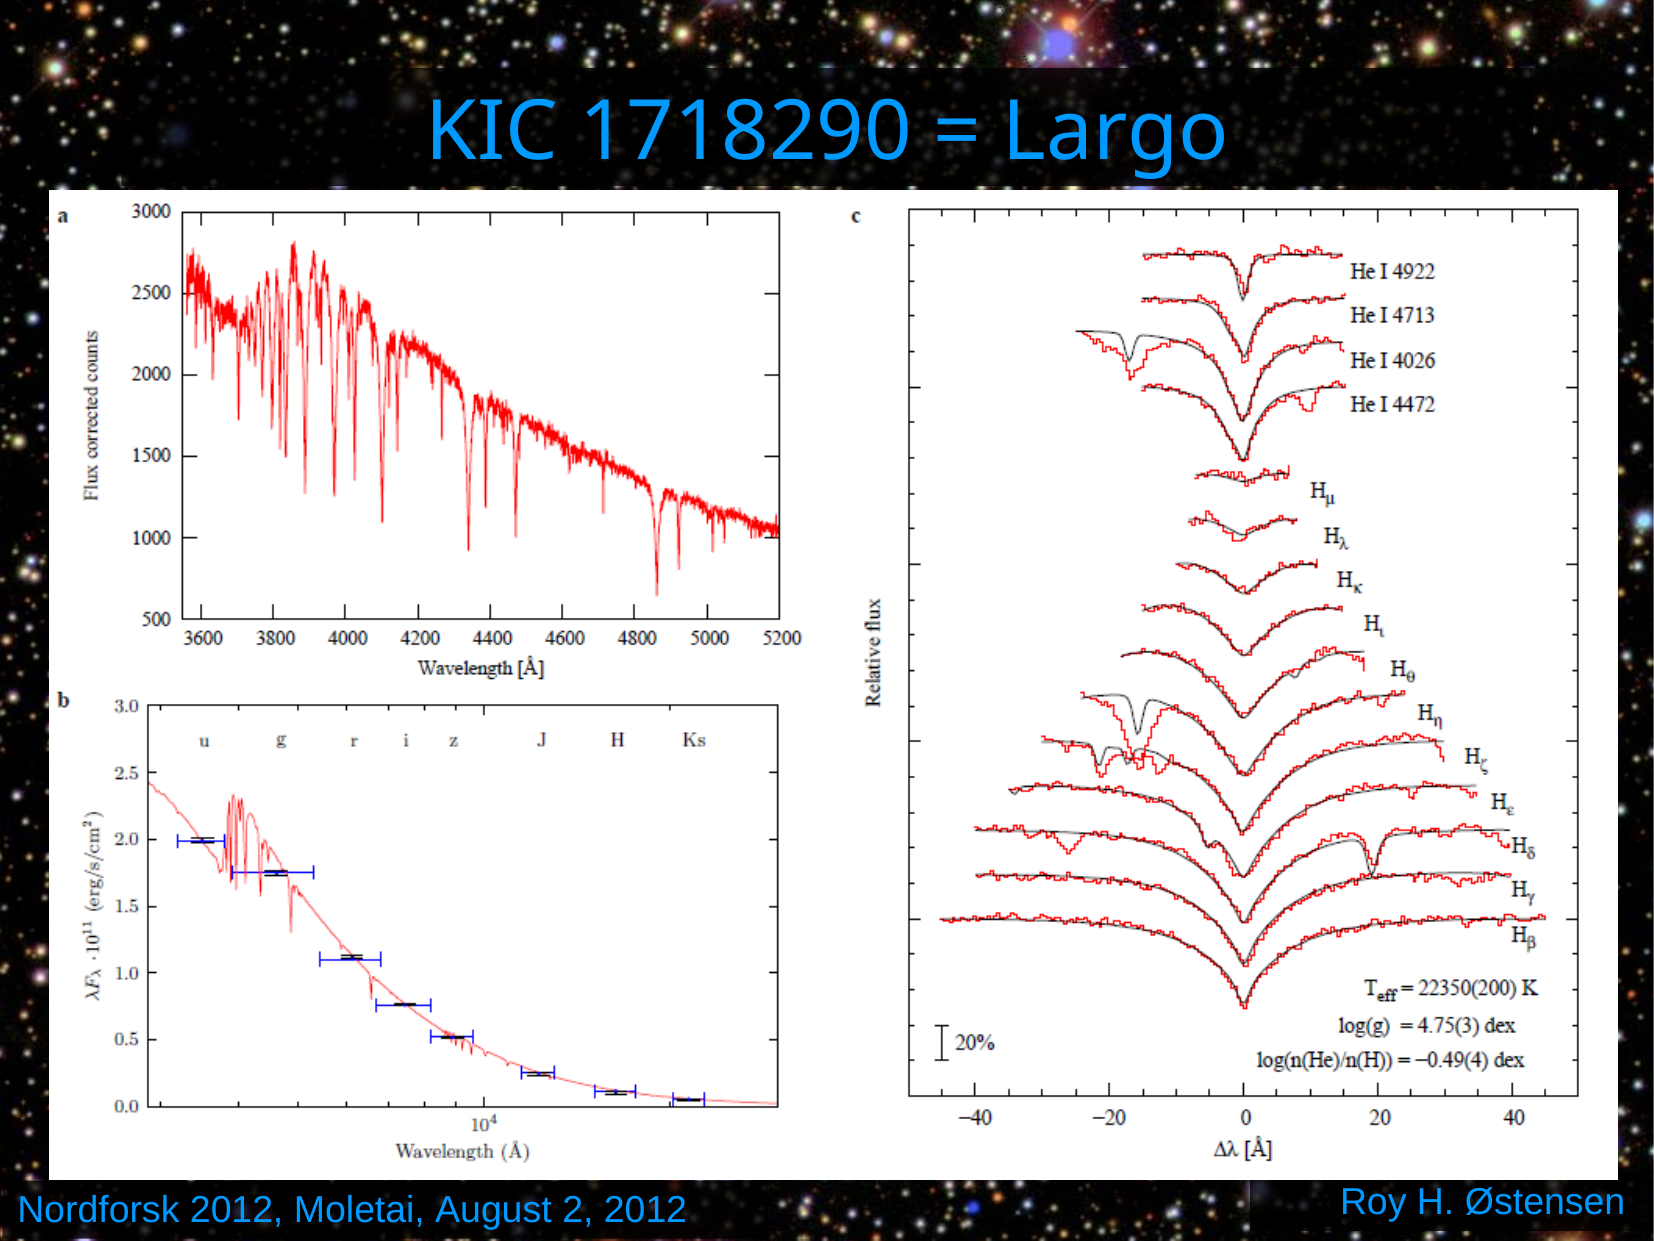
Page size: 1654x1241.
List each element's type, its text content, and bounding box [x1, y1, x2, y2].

title KIC 1718290 = Largo [121, 23, 1534, 190]
picture [0, 0, 1654, 1241]
